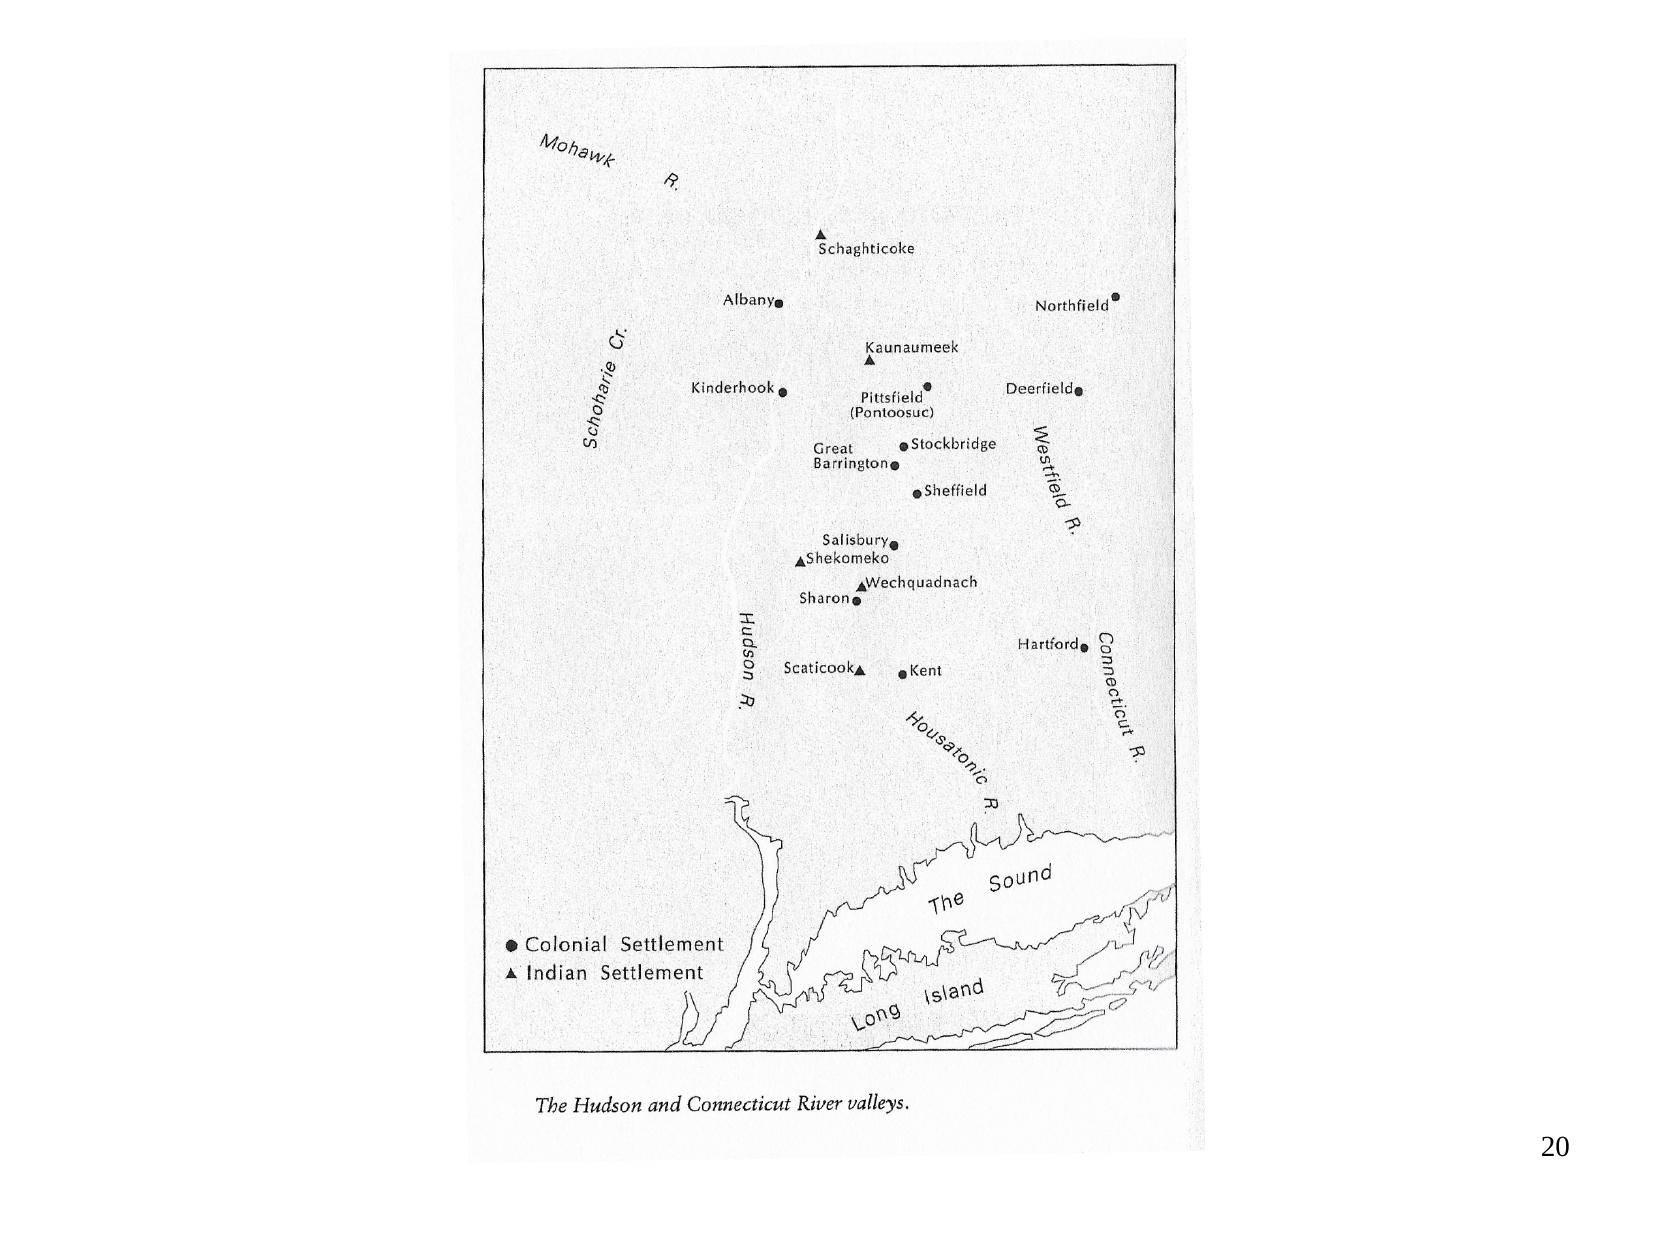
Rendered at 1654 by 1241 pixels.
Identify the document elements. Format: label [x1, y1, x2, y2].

picture [448, 37, 1205, 1163]
